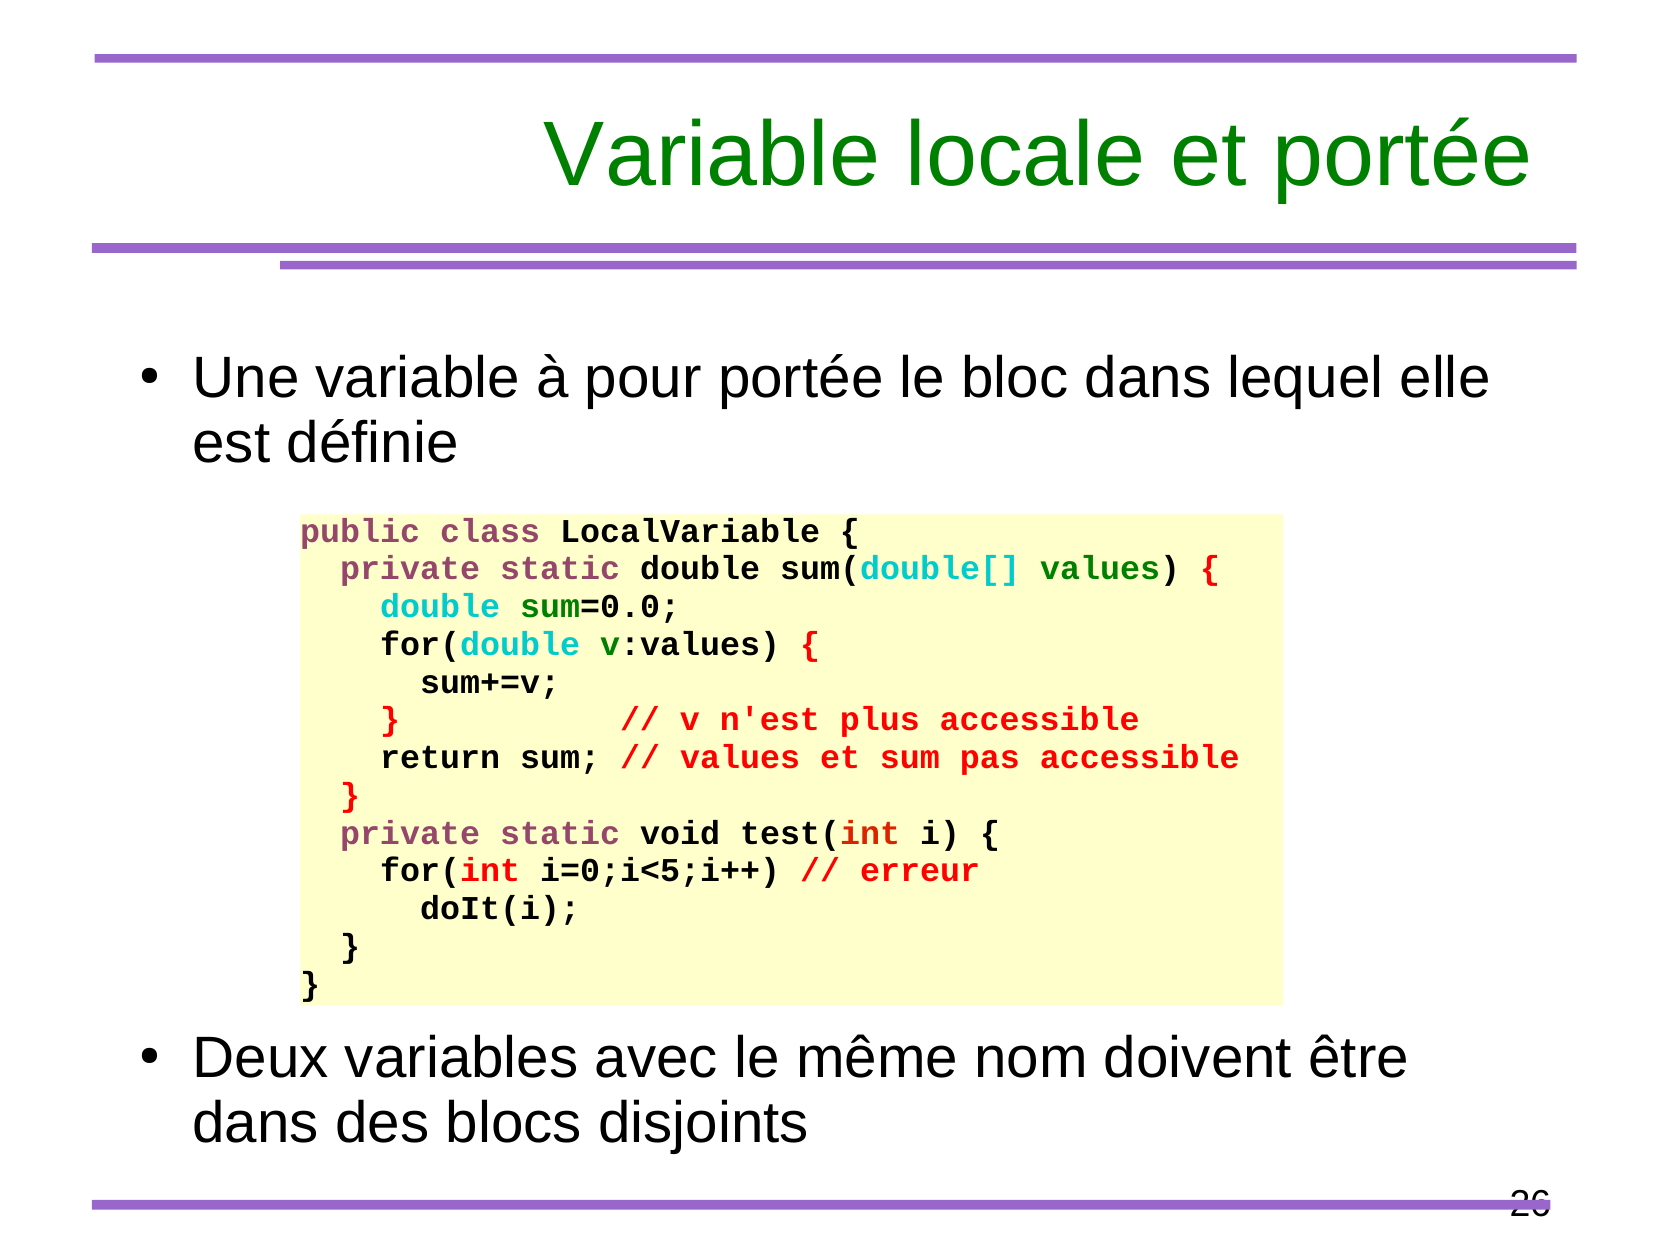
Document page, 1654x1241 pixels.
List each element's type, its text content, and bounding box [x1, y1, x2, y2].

text_box public class LocalVariable { private static double sum(double[] values) { double sum=0.0; for(double v:values) { sum+=v; } // v n'est plus accessible return sum; // values et sum pas accessible } private static void test(int i) { for(int i=0;i<5;i++) // erreur doIt(i); } } [300, 514, 1284, 1006]
title Variable locale et portée [121, 49, 1534, 257]
list Une variable à pour portée le bloc dans lequel elle est définie Deux variables avec le même nom doivent être dans des blocs disjoints [121, 344, 1534, 1155]
